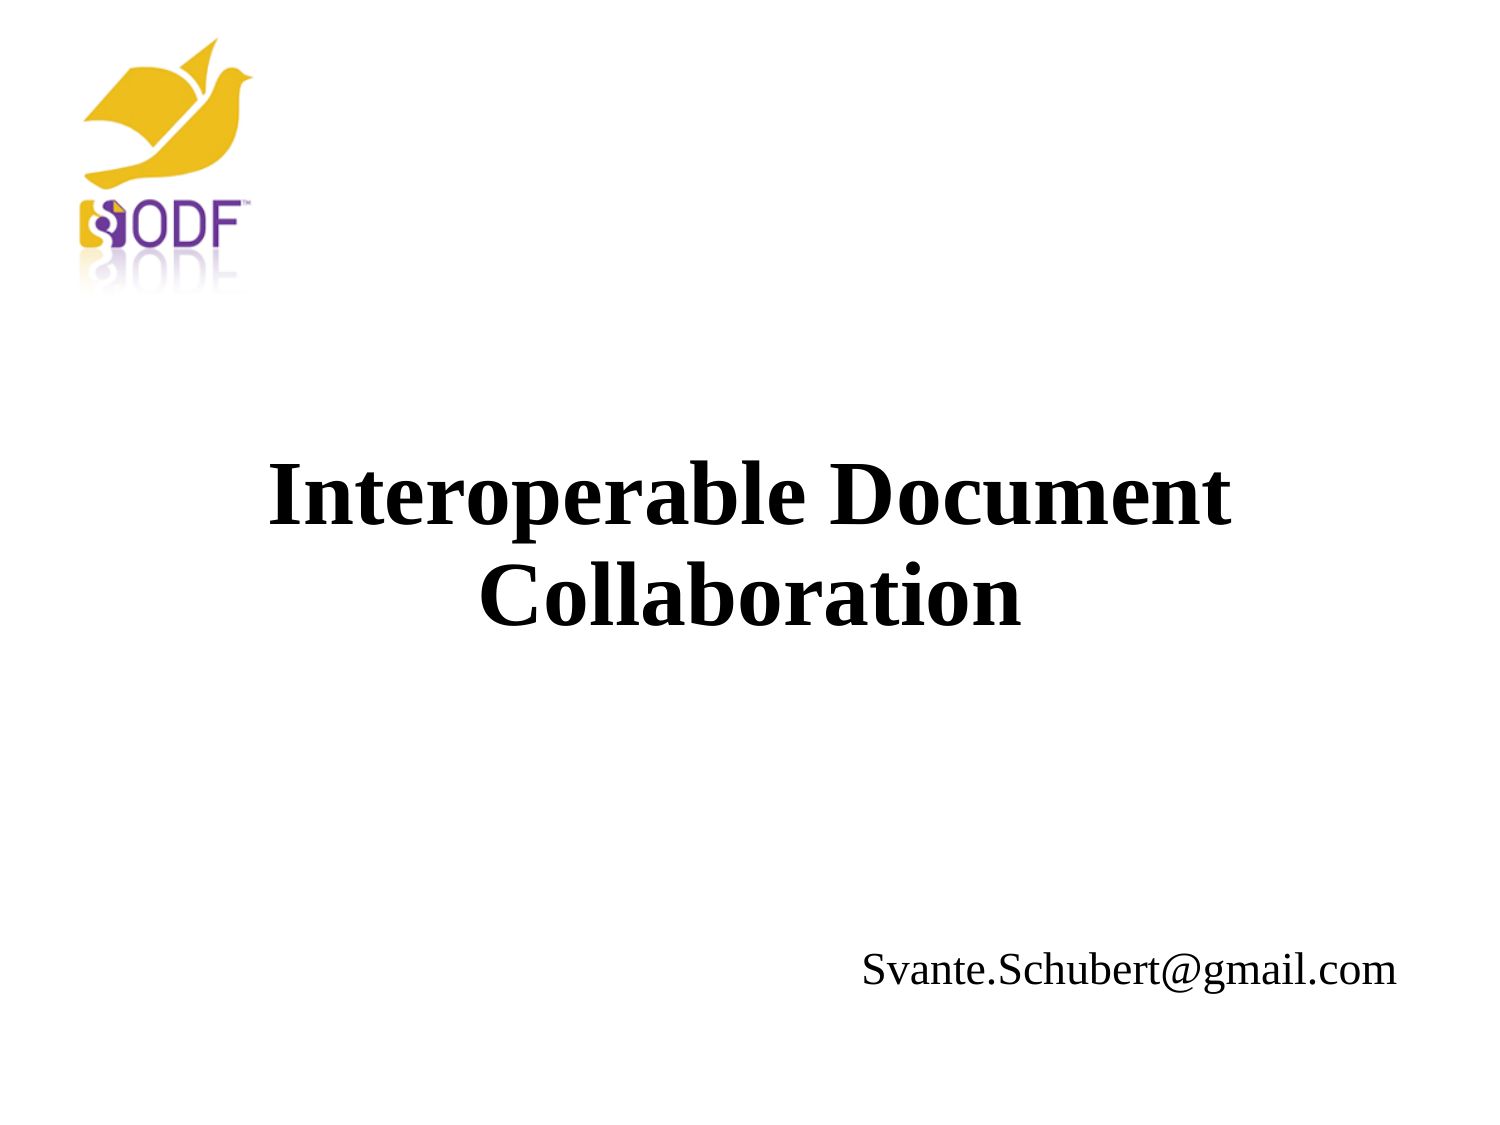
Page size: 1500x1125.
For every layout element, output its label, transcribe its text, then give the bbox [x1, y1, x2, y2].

picture [57, 35, 271, 350]
text_box Svante.Schubert@gmail.com [846, 936, 1484, 1104]
title Interoperable Document Collaboration [110, 441, 1392, 647]
